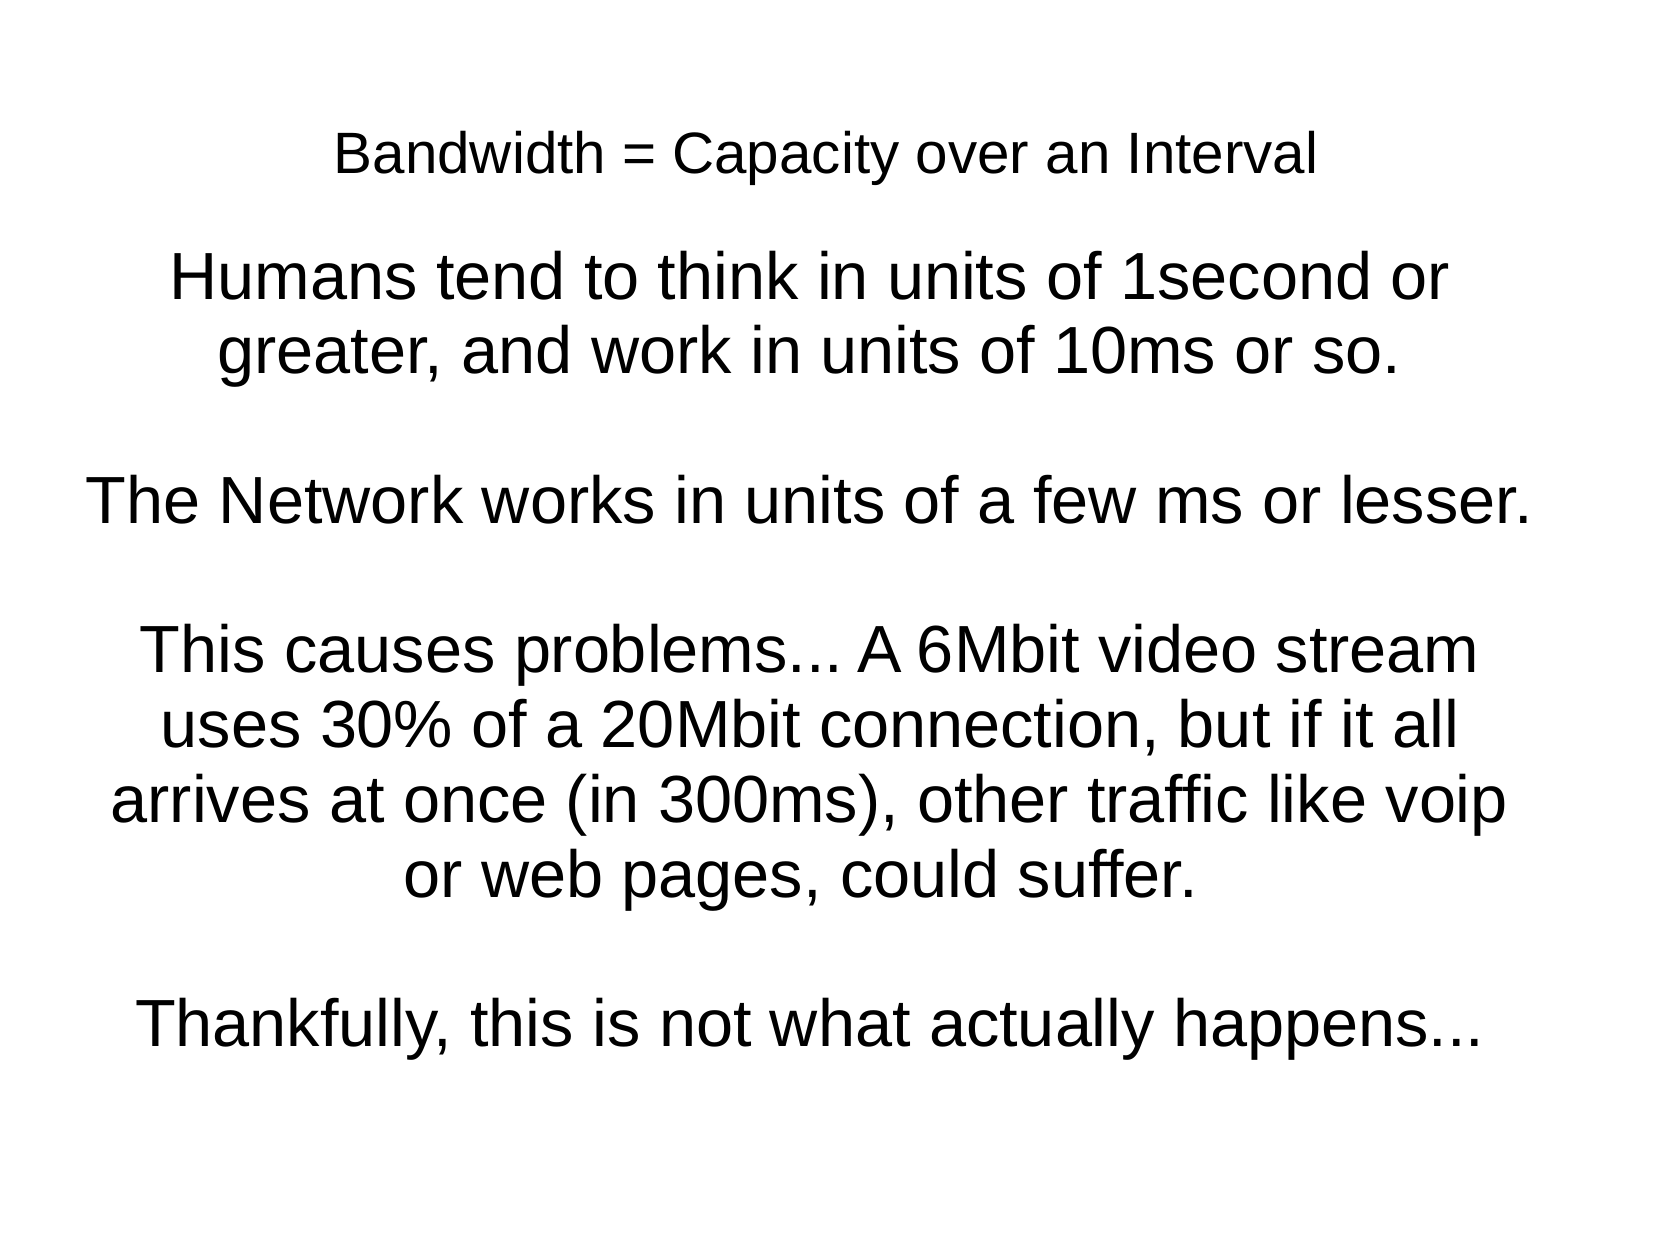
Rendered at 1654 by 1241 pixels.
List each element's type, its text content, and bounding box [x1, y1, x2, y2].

title Bandwidth = Capacity over an Interval [82, 49, 1571, 257]
subtitle Humans tend to think in units of 1second or greater, and work in units of 10ms or so. The Network works in units of a few ms or lesser. This causes problems... A 6Mbit video stream uses 30% of a 20Mbit connection, but if it all arrives at once (in 300ms), other traffic like voip or web pages, could suffer. Thankfully, this is not what actually happens... [82, 238, 1538, 1062]
